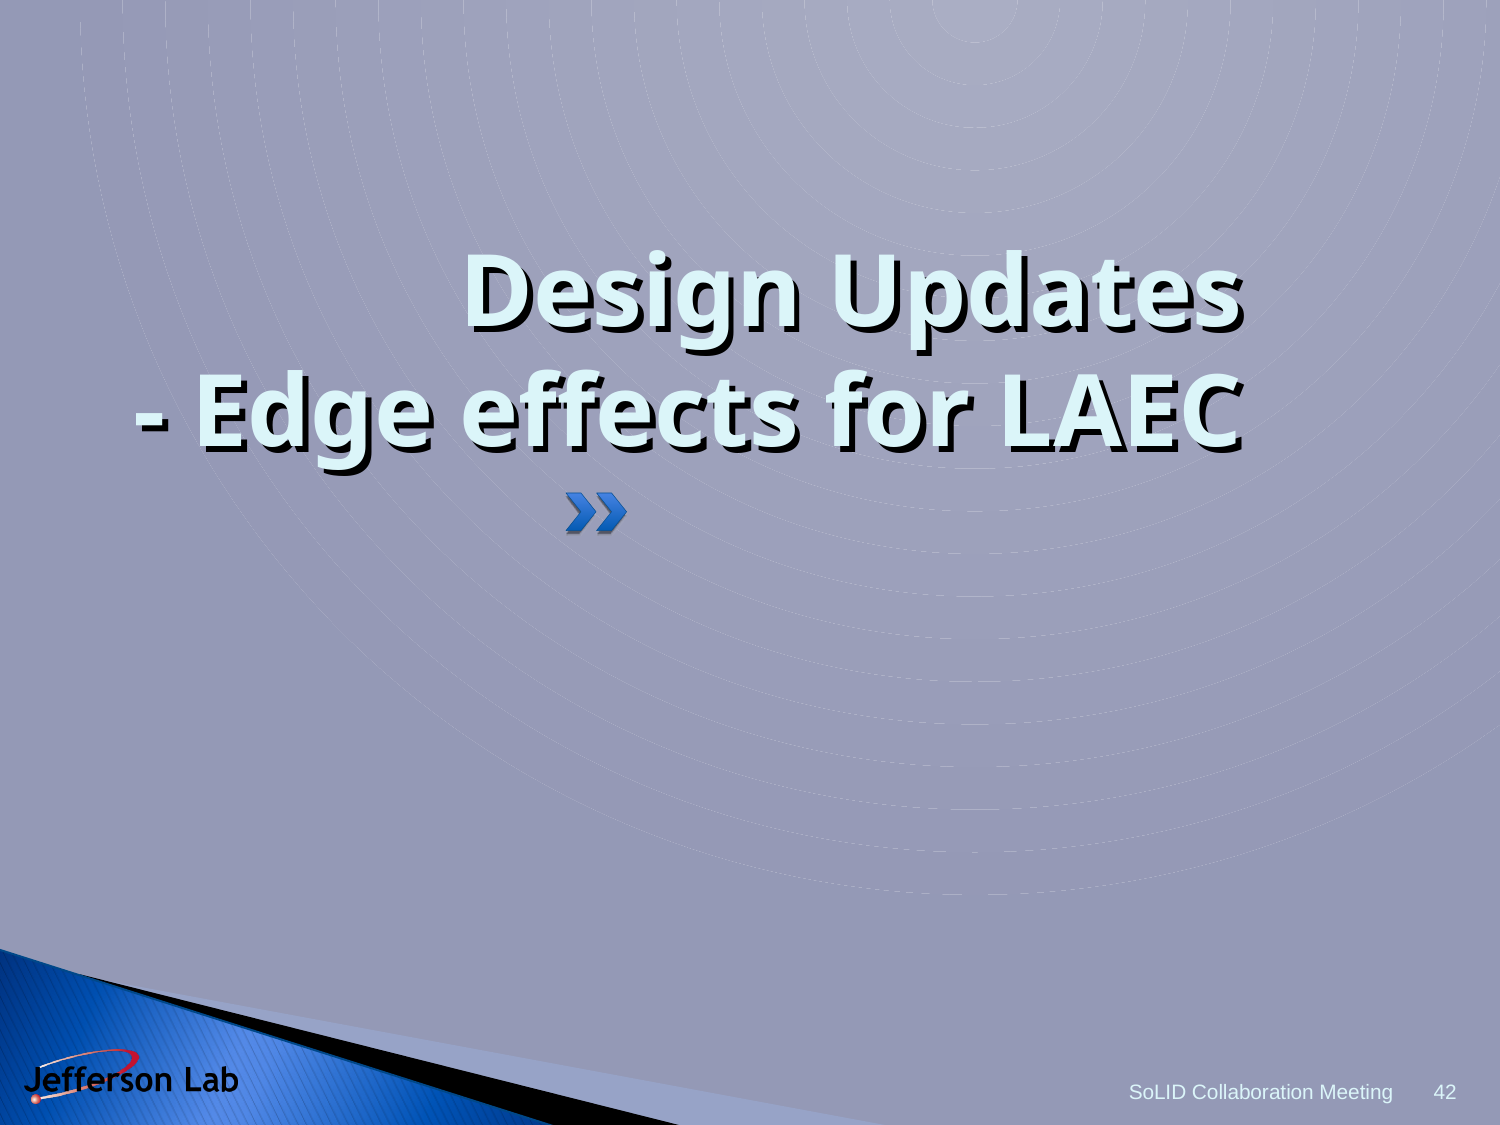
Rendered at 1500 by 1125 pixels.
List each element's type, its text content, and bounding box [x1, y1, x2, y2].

title Design Updates - Edge effects for LAEC [118, 173, 1394, 474]
text_box 42 [1418, 1051, 1479, 1112]
text_box SoLID Collaboration Meeting [1103, 1051, 1418, 1112]
